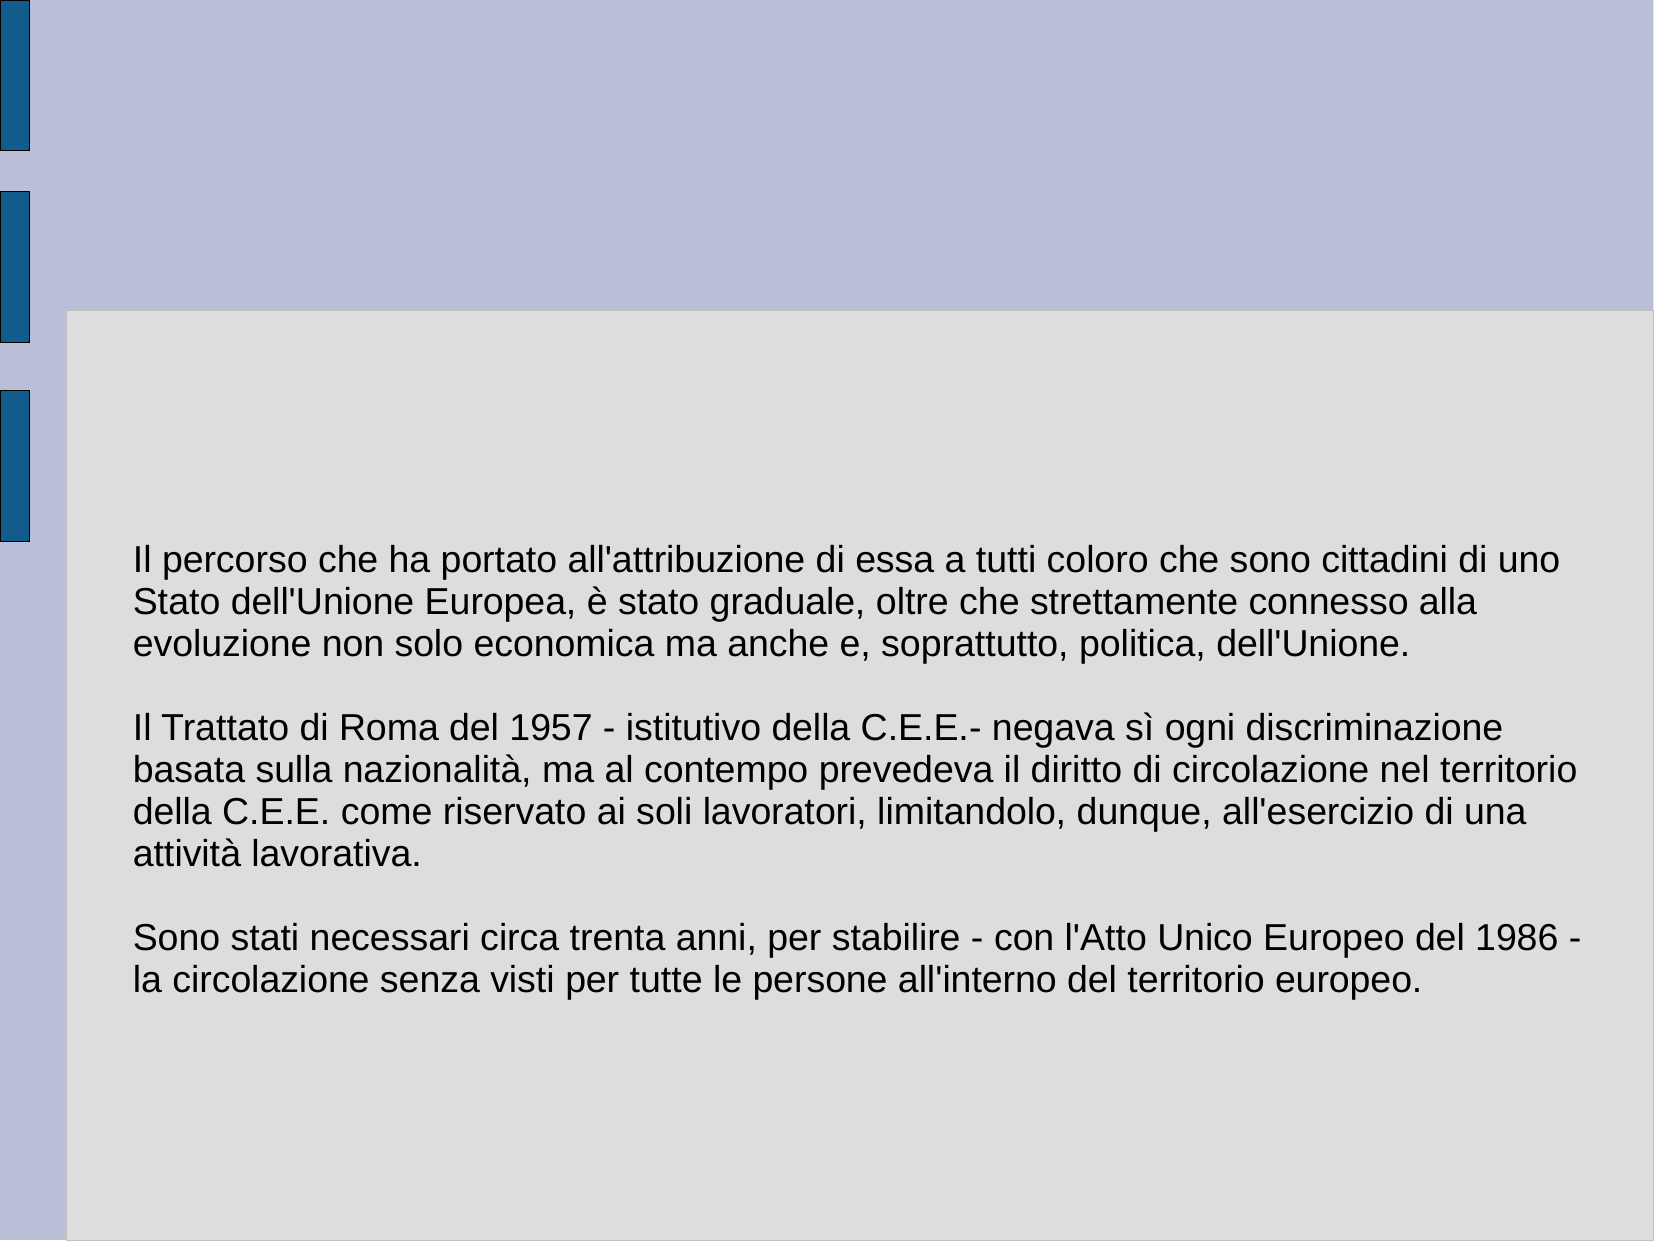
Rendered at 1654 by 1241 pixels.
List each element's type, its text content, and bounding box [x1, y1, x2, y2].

text_box Il percorso che ha portato all'attribuzione di essa a tutti coloro che sono cittadini di uno Stato dell'Unione Europea, è stato graduale, oltre che strettamente connesso alla evoluzione non solo economica ma anche e, soprattutto, politica, dell'Unione. Il Trattato di Roma del 1957 - istitutivo della C.E.E.- negava sì ogni discriminazione basata sulla nazionalità, ma al contempo prevedeva il diritto di circolazione nel territorio della C.E.E. come riservato ai soli lavoratori, limitandolo, dunque, all'esercizio di una attività lavorativa. Sono stati necessari circa trenta anni, per stabilire - con l'Atto Unico Europeo del 1986 - la circolazione senza visti per tutte le persone all'interno del territorio europeo. [118, 531, 1625, 1093]
